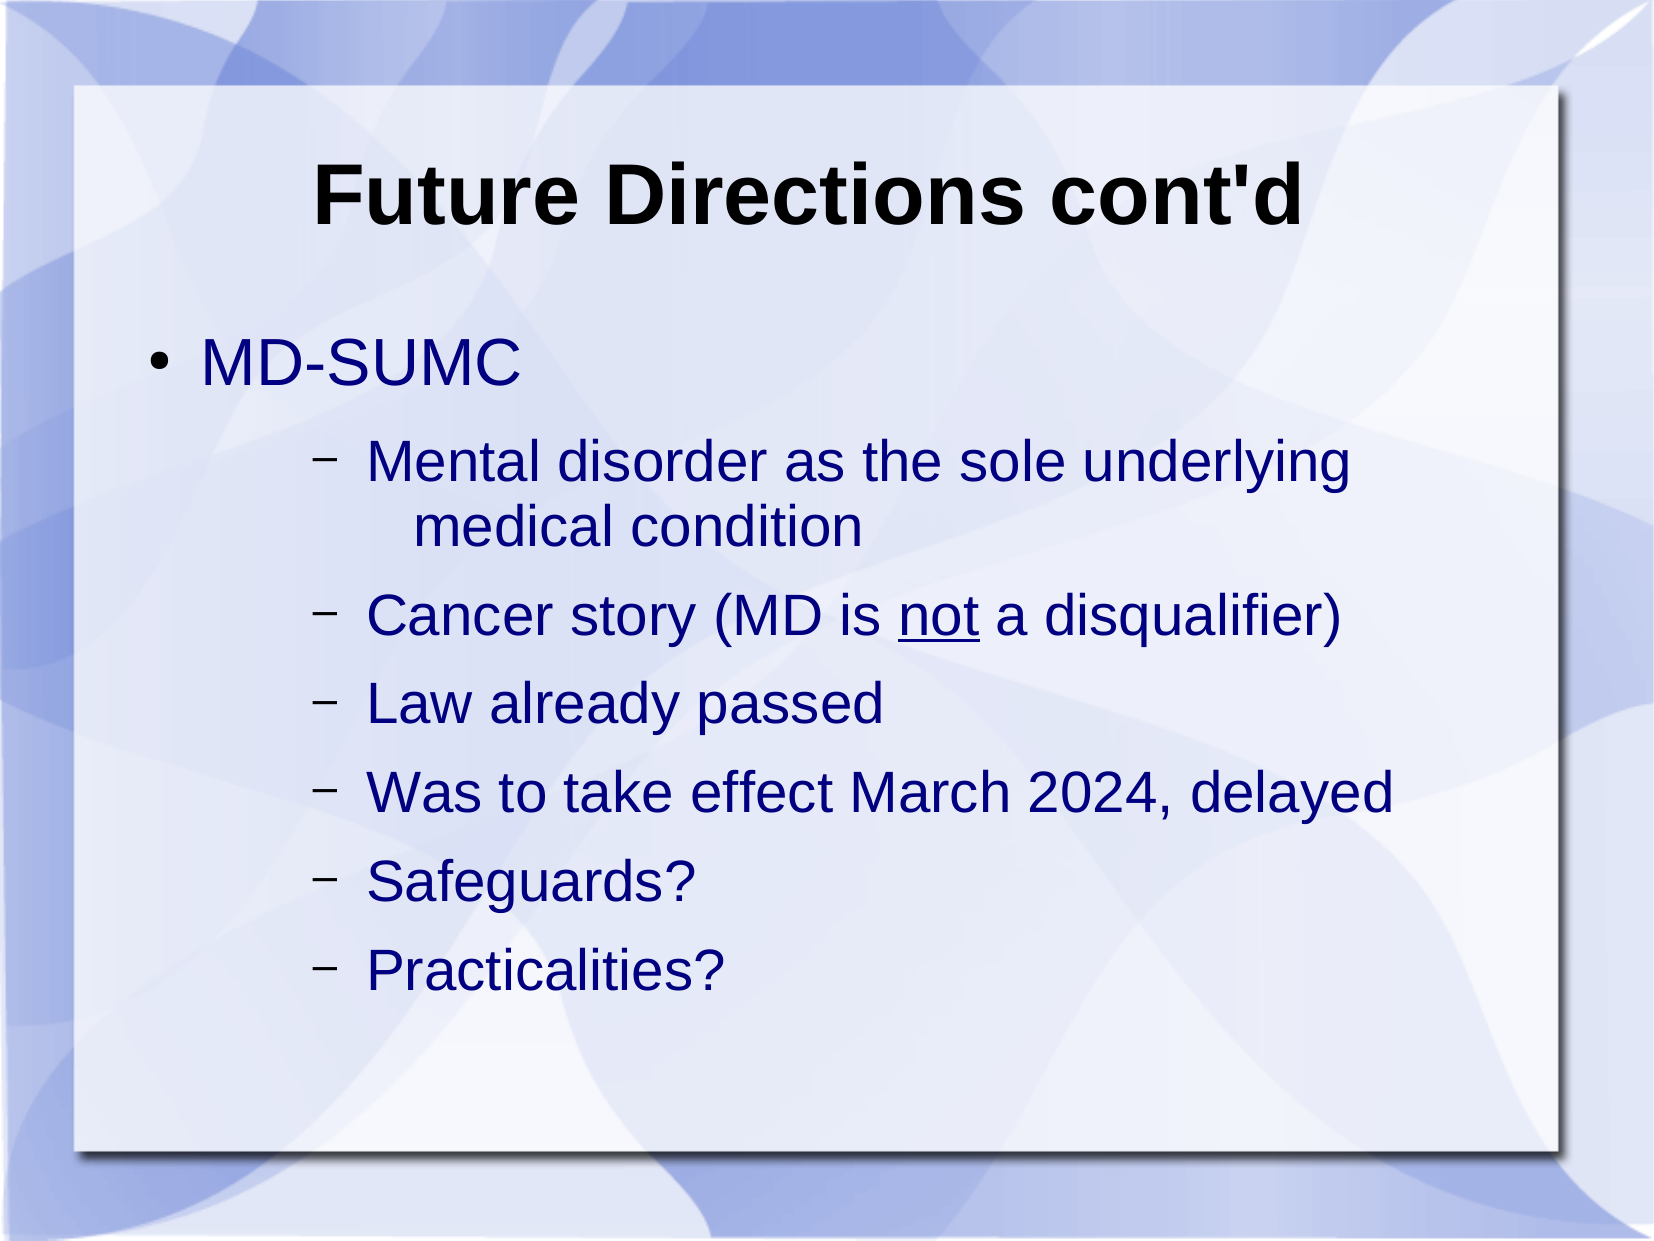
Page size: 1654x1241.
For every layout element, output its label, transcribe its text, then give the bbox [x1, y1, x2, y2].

title Future Directions cont'd [82, 90, 1536, 298]
list MD-SUMC Mental disorder as the sole underlying medical condition Cancer story (MD is not a disqualifier) Law already passed Was to take effect March 2024, delayed Safeguards? Practicalities? [129, 324, 1489, 1001]
picture [0, 0, 1654, 1241]
